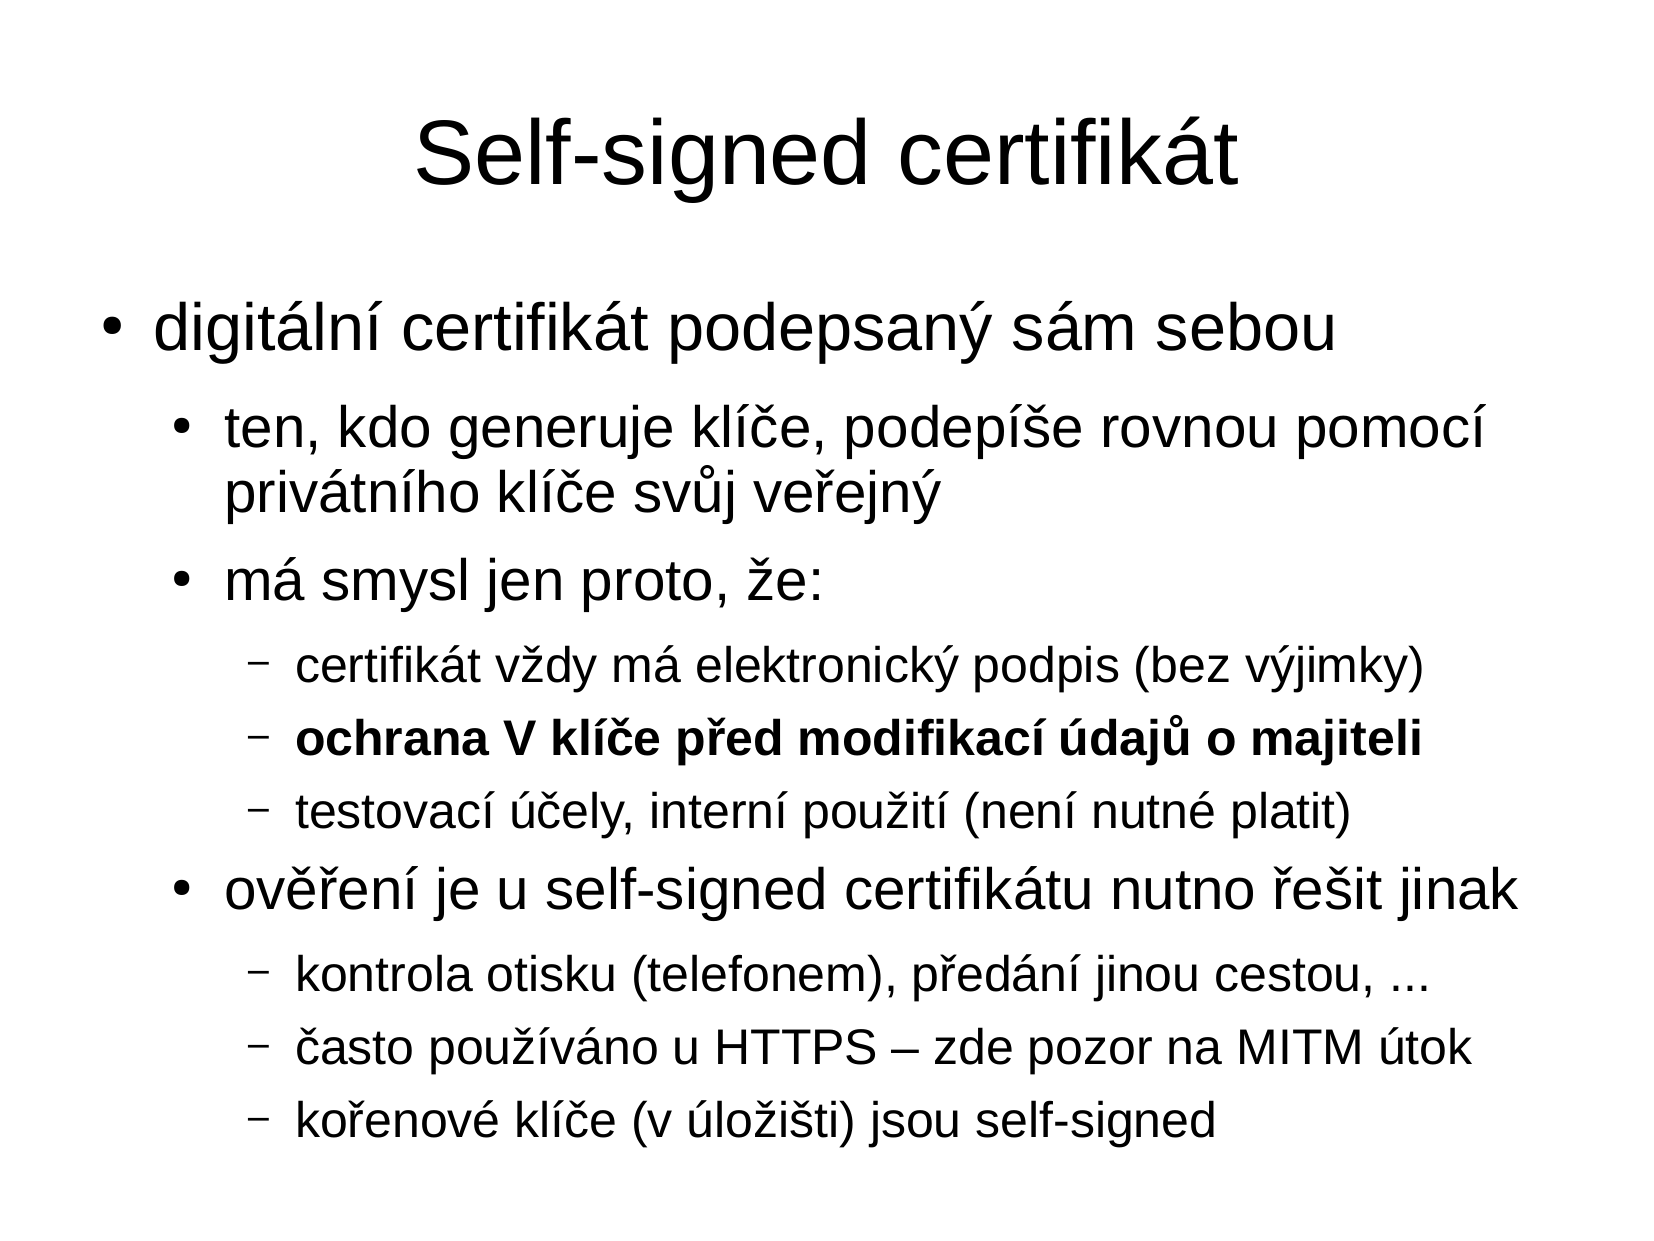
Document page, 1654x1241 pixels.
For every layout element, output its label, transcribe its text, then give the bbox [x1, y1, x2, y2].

list digitální certifikát podepsaný sám sebou ten, kdo generuje klíče, podepíše rovnou pomocí privátního klíče svůj veřejný má smysl jen proto, že: certifikát vždy má elektronický podpis (bez výjimky) ochrana V klíče před modifikací údajů o majiteli testovací účely, interní použití (není nutné platit) ověření je u self-signed certifikátu nutno řešit jinak kontrola otisku (telefonem), předání jinou cestou, ... často používáno u HTTPS – zde pozor na MITM útok kořenové klíče (v úložišti) jsou self-signed [82, 290, 1571, 1149]
title Self-signed certifikát [82, 56, 1571, 250]
